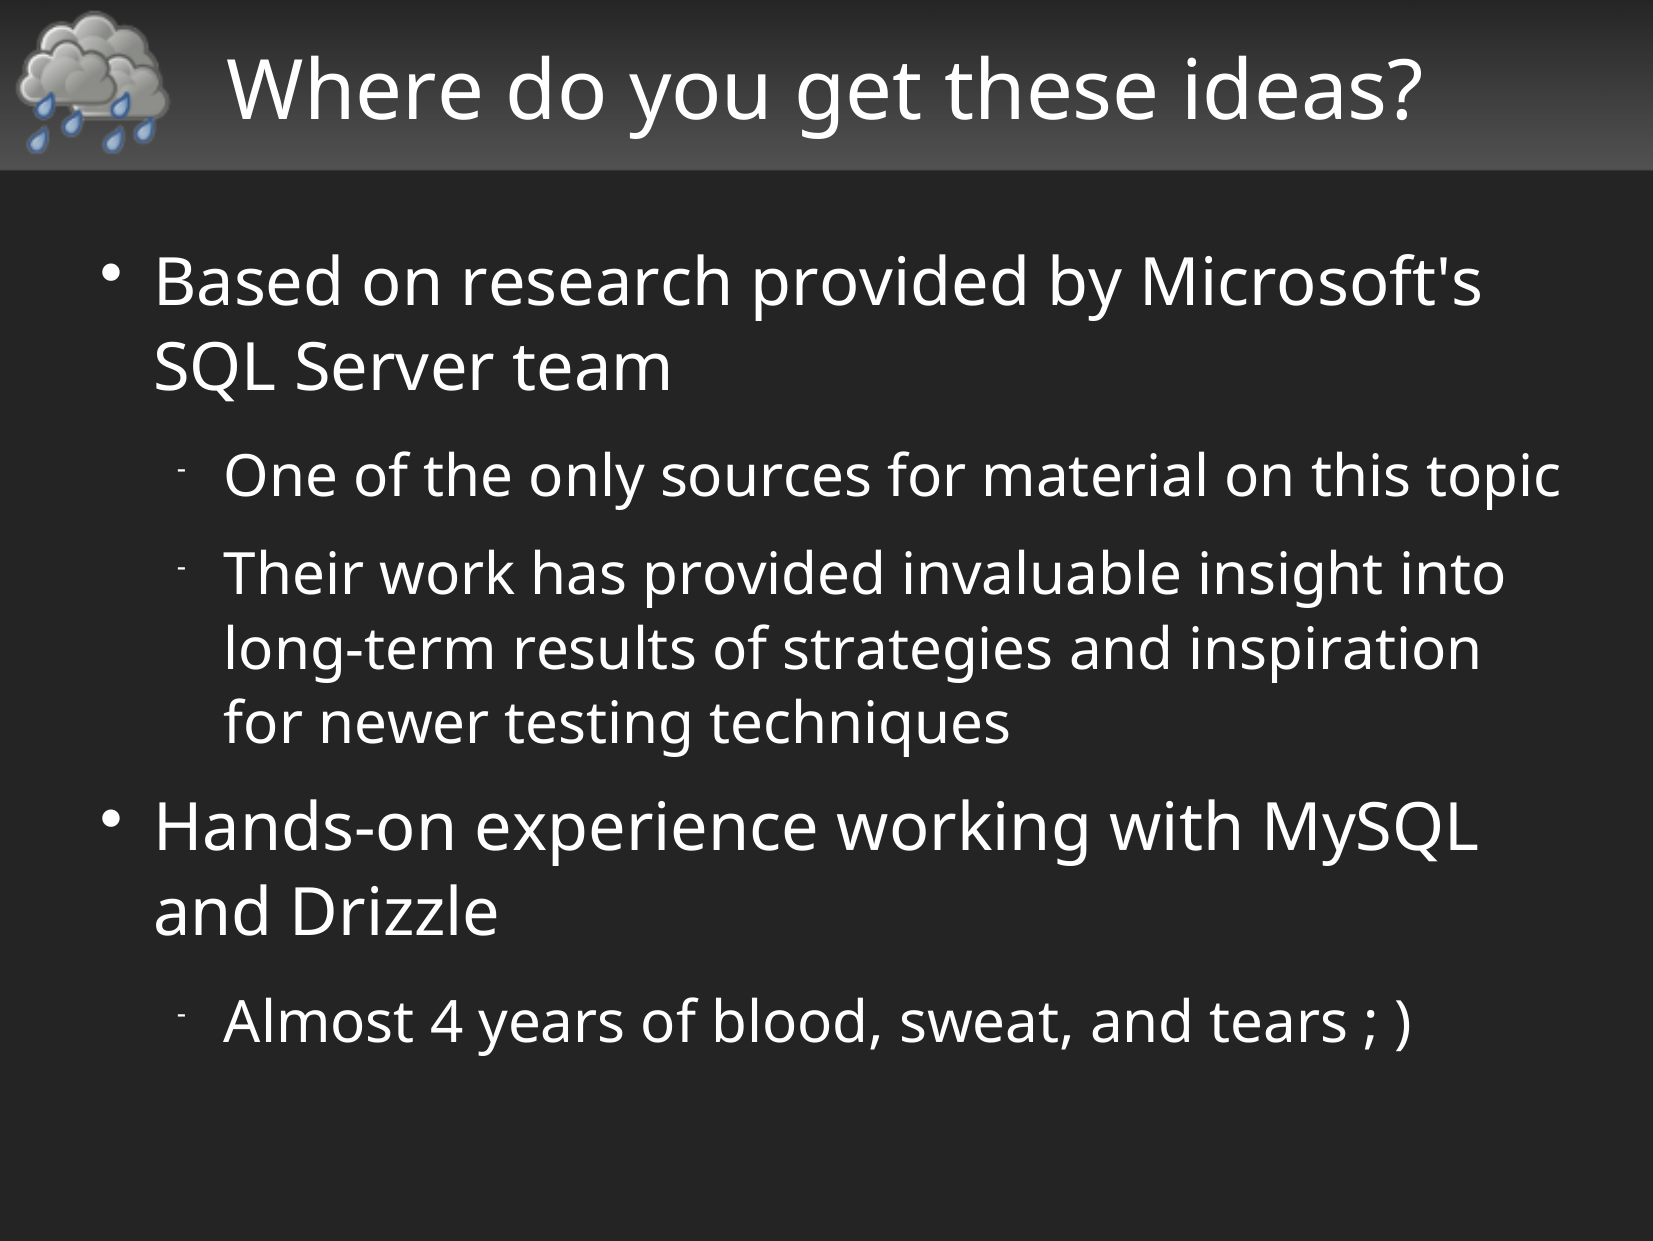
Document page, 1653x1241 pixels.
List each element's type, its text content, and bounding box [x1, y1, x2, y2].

list Based on research provided by Microsoft's SQL Server team One of the only sources for material on this topic Their work has provided invaluable insight into long-term results of strategies and inspiration for newer testing techniques Hands-on experience working with MySQL and Drizzle Almost 4 years of blood, sweat, and tears ; ) [82, 236, 1570, 1042]
picture [0, 0, 1653, 1241]
title Where do you get these ideas? [82, 39, 1570, 137]
